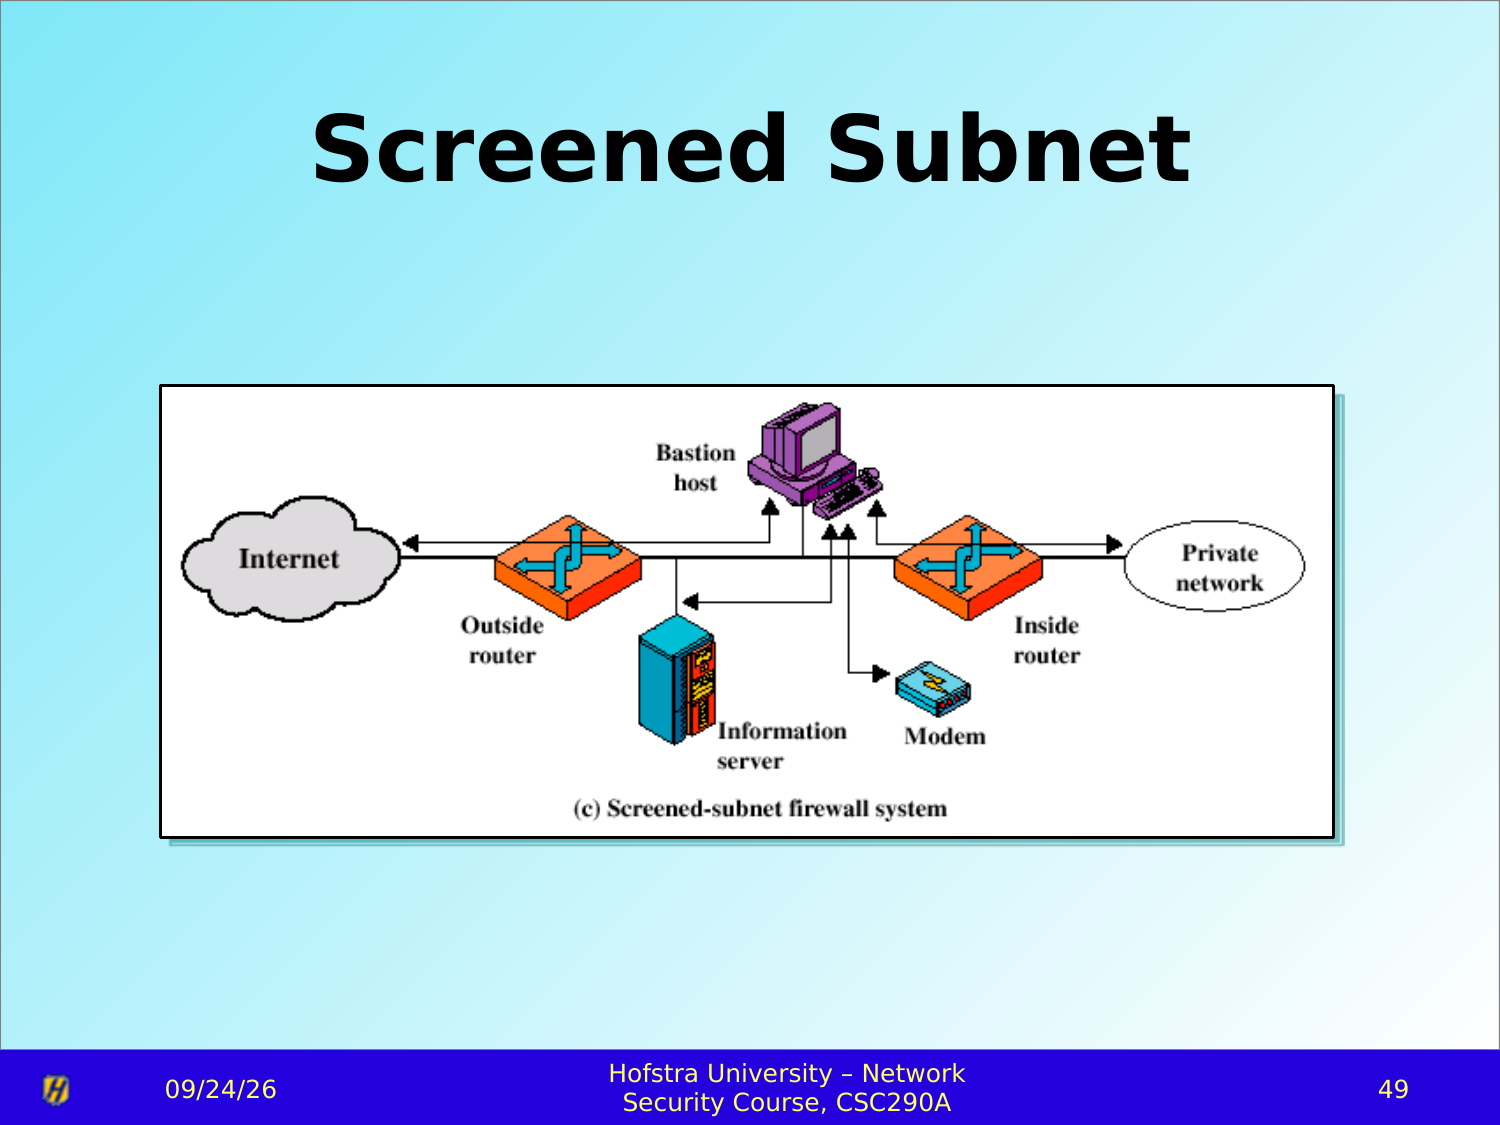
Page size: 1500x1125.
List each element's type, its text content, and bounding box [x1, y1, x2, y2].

picture [37, 1072, 76, 1110]
picture [162, 387, 1332, 836]
title Screened Subnet [112, 84, 1391, 212]
